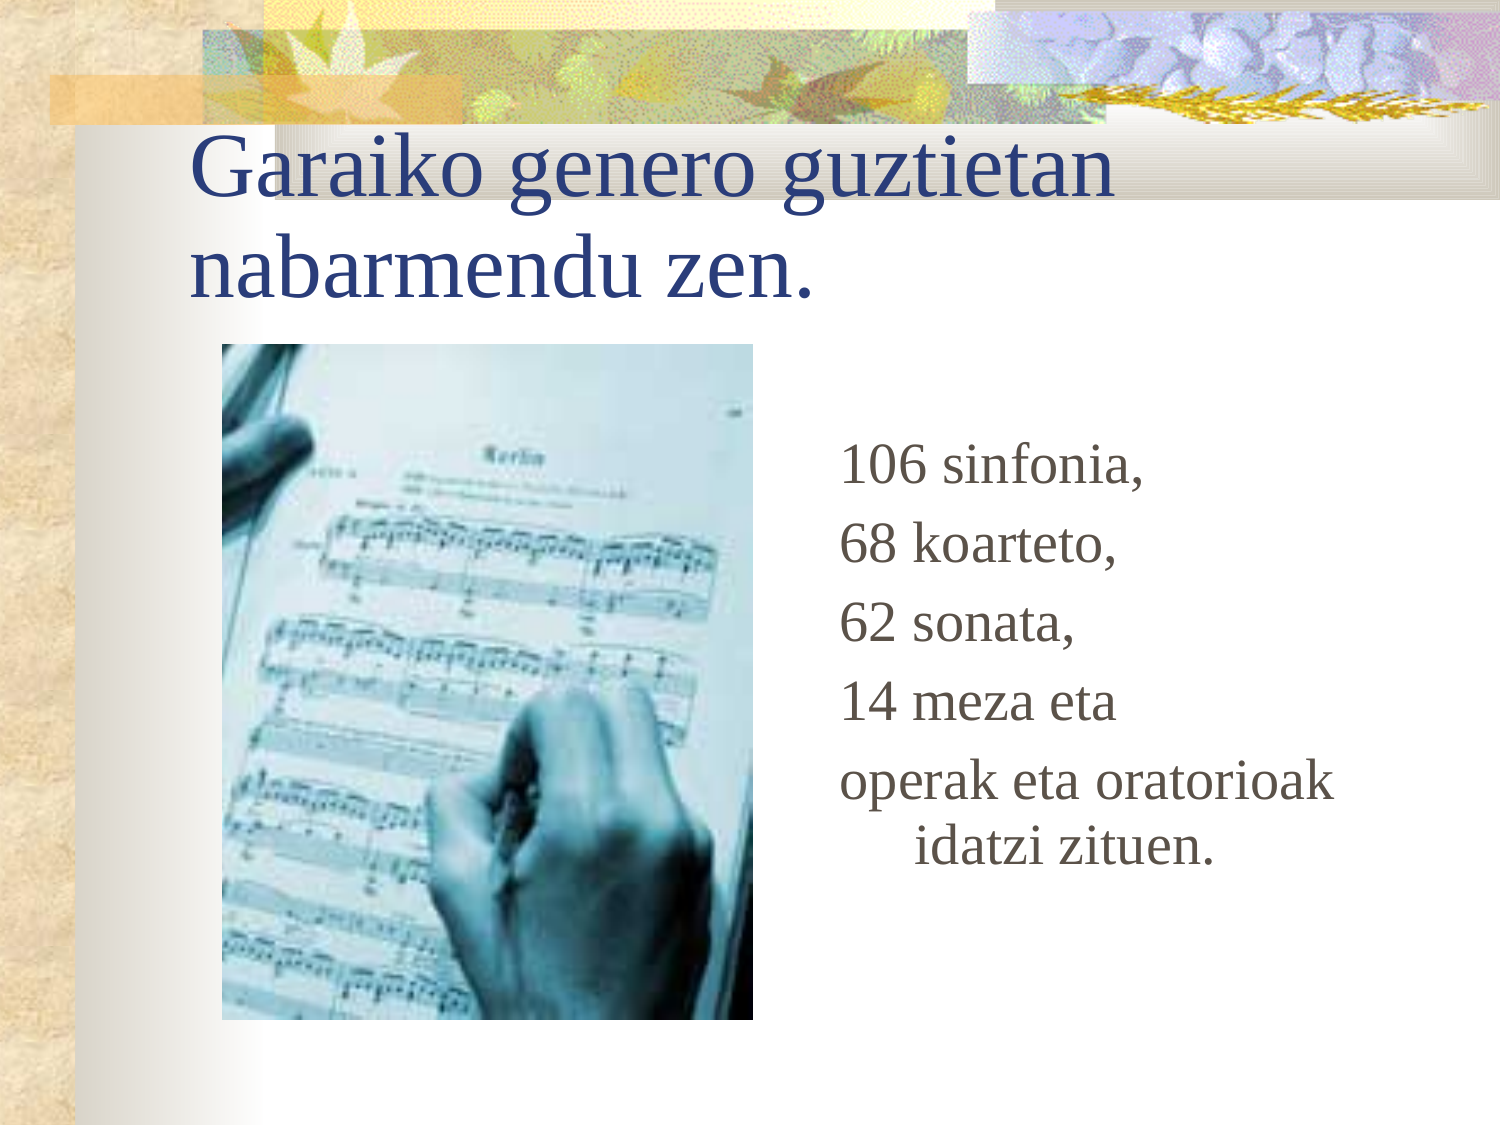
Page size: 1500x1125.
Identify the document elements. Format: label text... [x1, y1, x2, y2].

list 106 sinfonia, 68 koarteto, 62 sonata, 14 meza eta operak eta oratorioak idatzi zituen. [824, 344, 1450, 1020]
picture [0, 0, 1500, 1125]
chart [222, 344, 753, 1020]
title Garaiko genero guztietan nabarmendu zen. [174, 89, 1450, 325]
